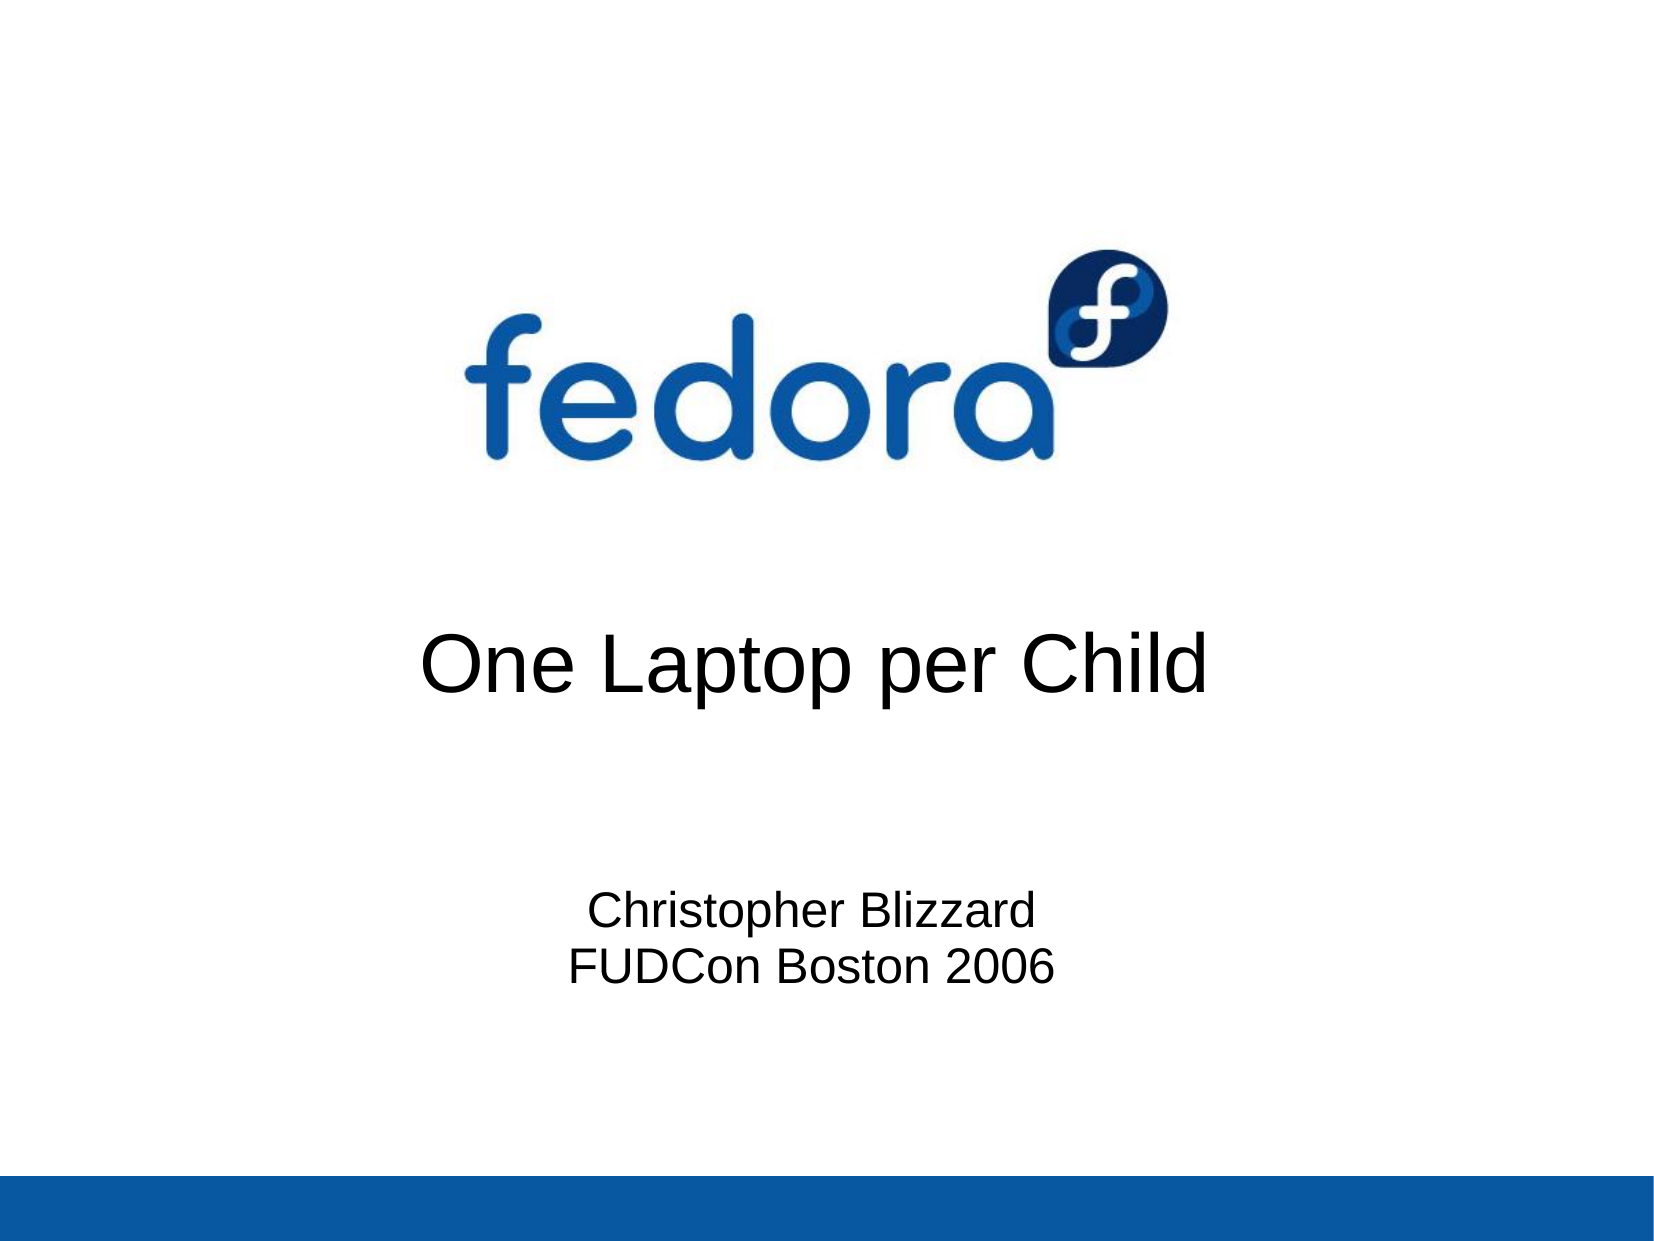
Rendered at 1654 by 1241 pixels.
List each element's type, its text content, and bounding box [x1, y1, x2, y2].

picture [444, 231, 1181, 482]
picture [0, 1176, 1654, 1241]
title One Laptop per Child [419, 570, 1242, 757]
text_box Christopher Blizzard FUDCon Boston 2006 [567, 882, 1047, 995]
